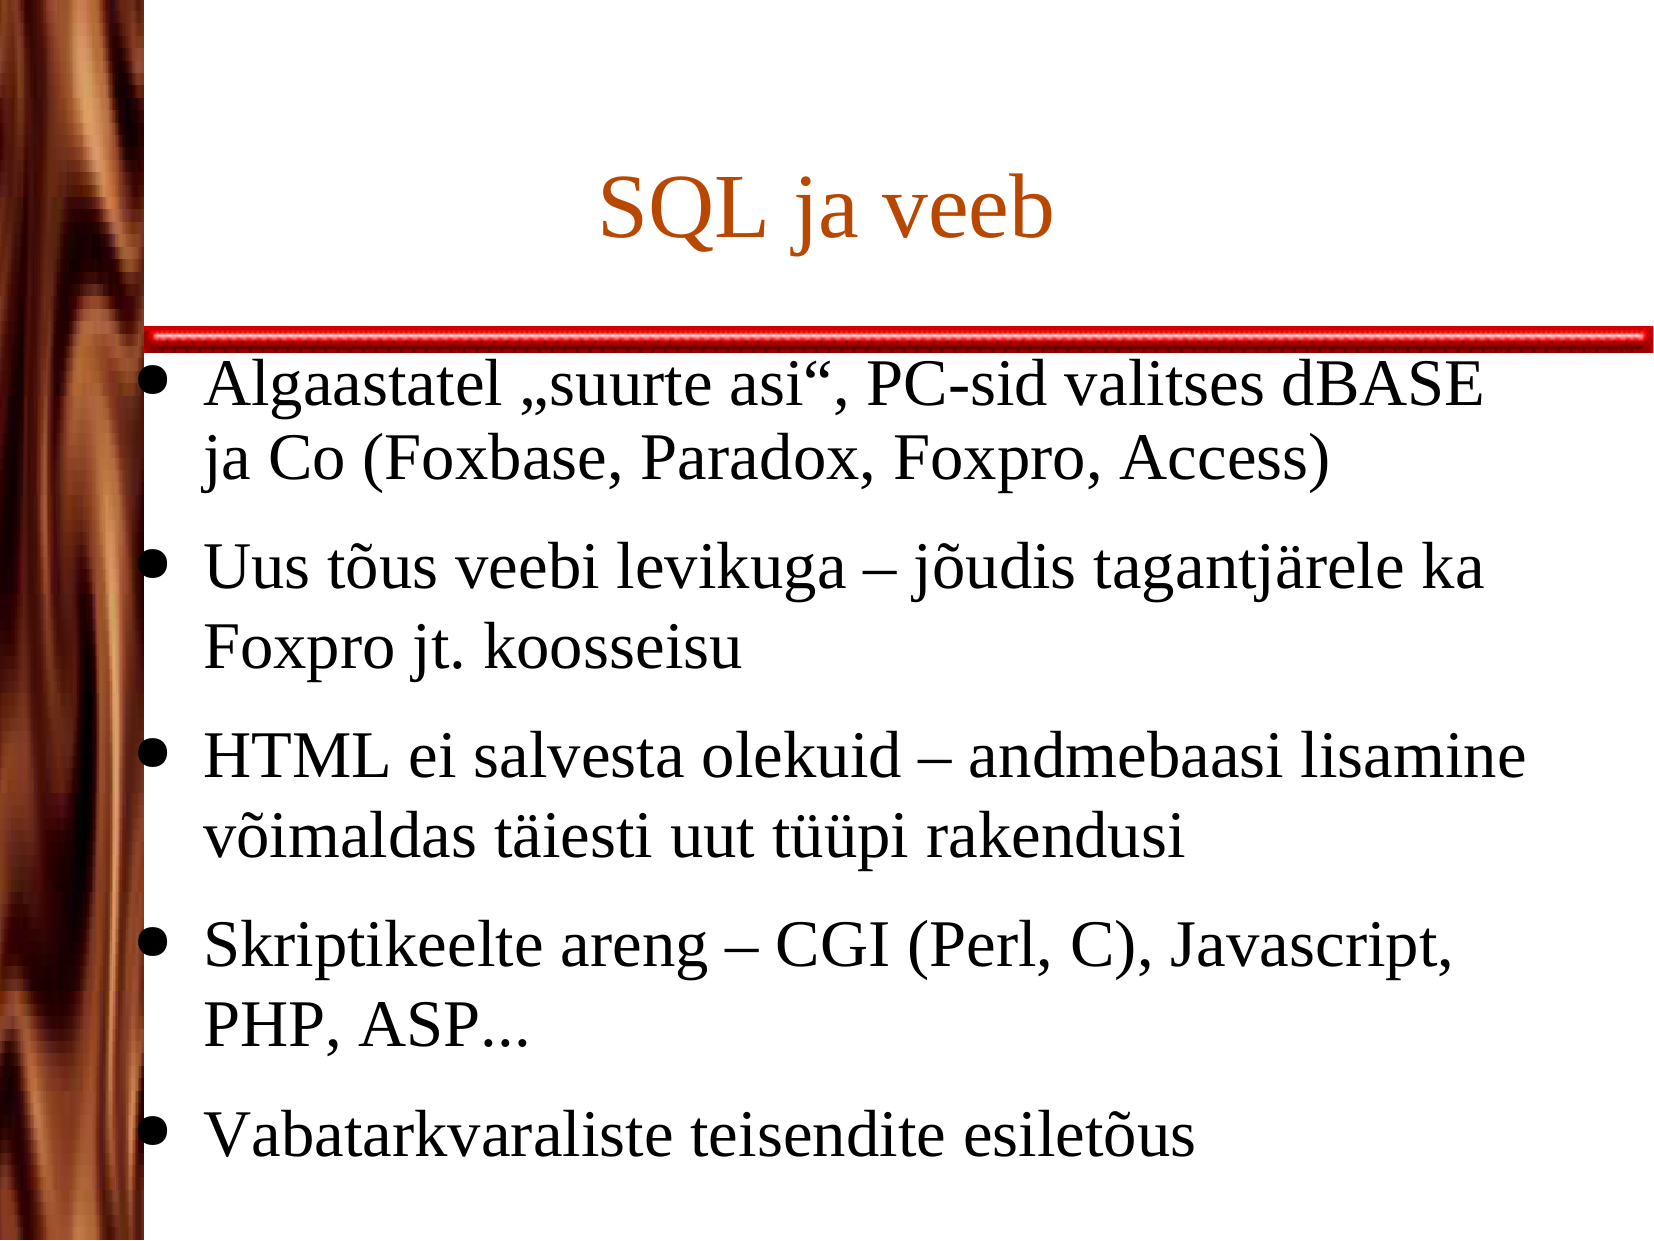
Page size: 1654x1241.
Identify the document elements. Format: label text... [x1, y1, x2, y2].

list Algaastatel „suurte asi“, PC-sid valitses dBASE ja Co (Foxbase, Paradox, Foxpro, Access) Uus tõus veebi levikuga – jõudis tagantjärele ka Foxpro jt. koosseisu HTML ei salvesta olekuid – andmebaasi lisamine võimaldas täiesti uut tüüpi rakendusi Skriptikeelte areng – CGI (Perl, C), Javascript, PHP, ASP... Vabatarkvaraliste teisendite esiletõus [121, 344, 1533, 1170]
title SQL ja veeb [121, 98, 1533, 314]
picture [0, 0, 1654, 1240]
